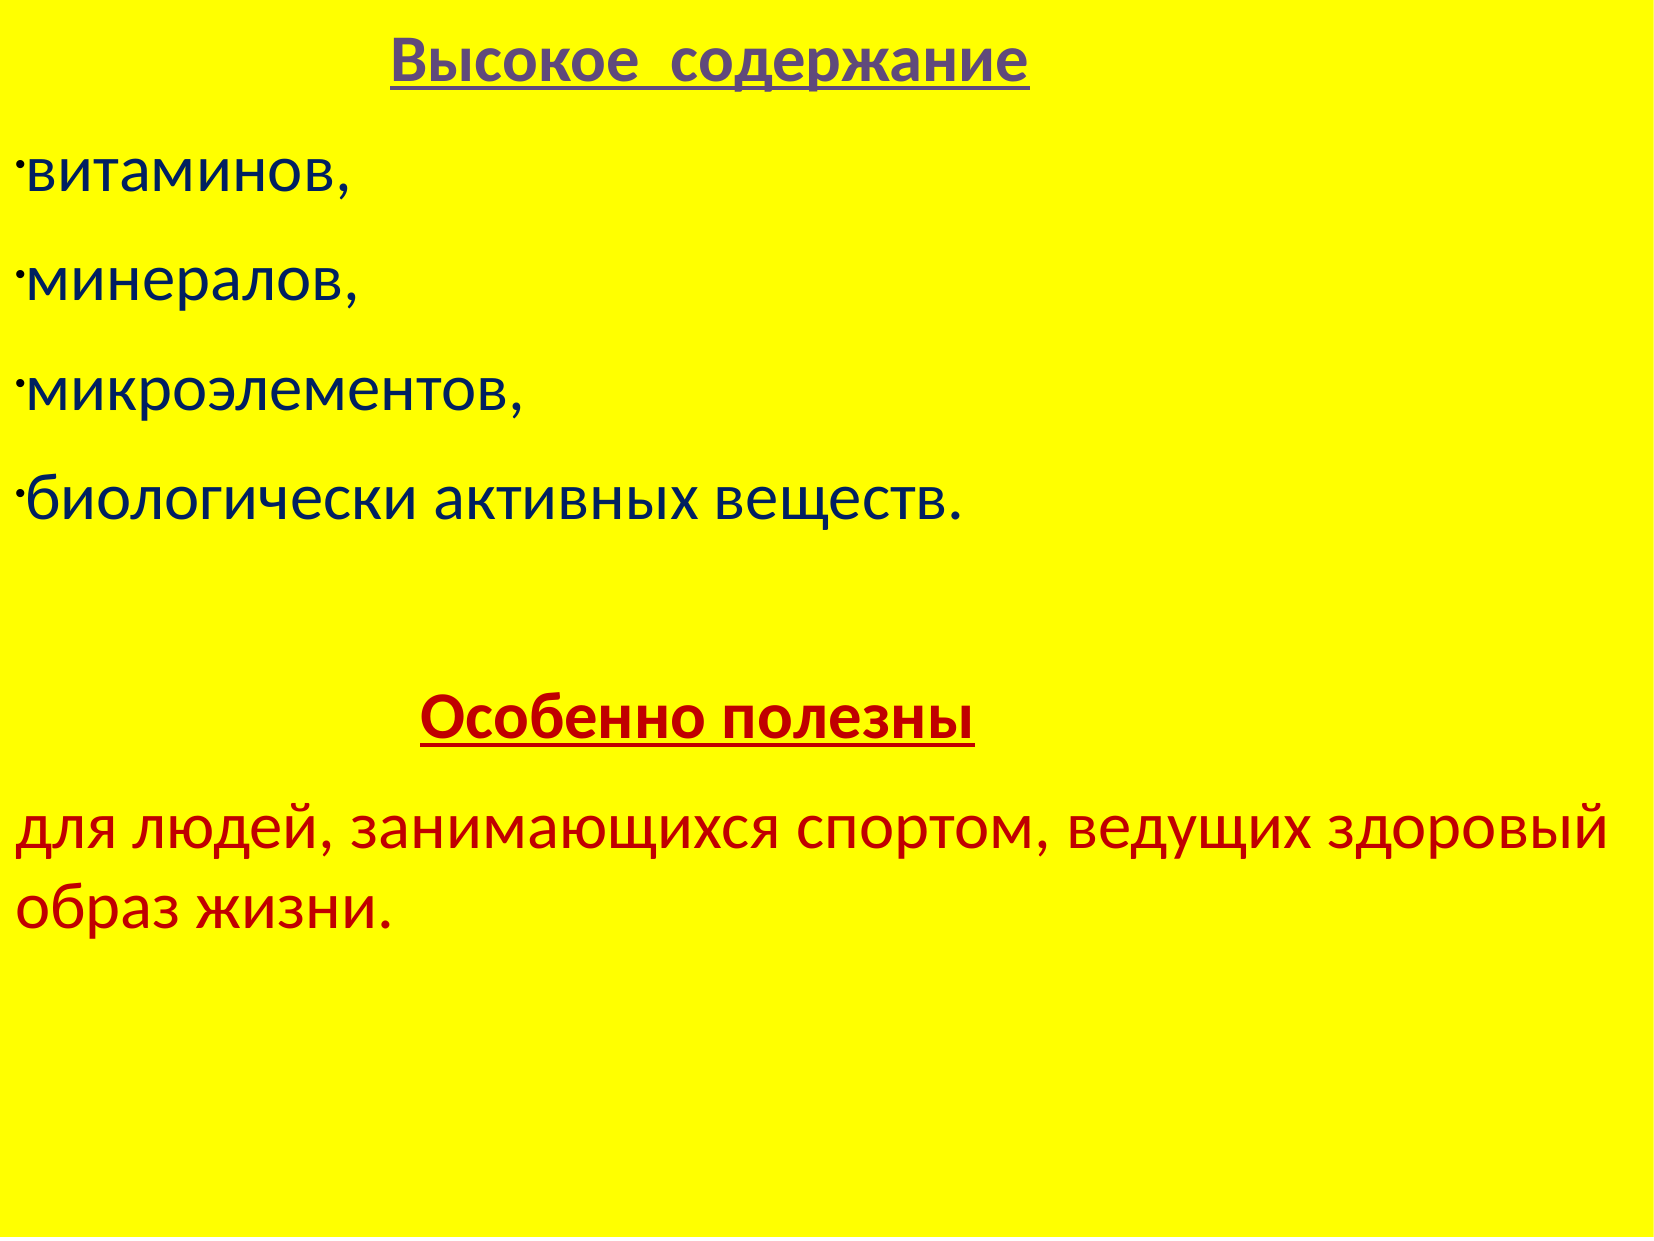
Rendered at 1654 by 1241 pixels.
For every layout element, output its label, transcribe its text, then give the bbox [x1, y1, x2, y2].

list Высокое содержание витаминов, минералов, микроэлементов, биологически активных веществ. Особенно полезны для людей, занимающихся спортом, ведущих здоровый образ жизни. [0, 0, 1654, 1237]
